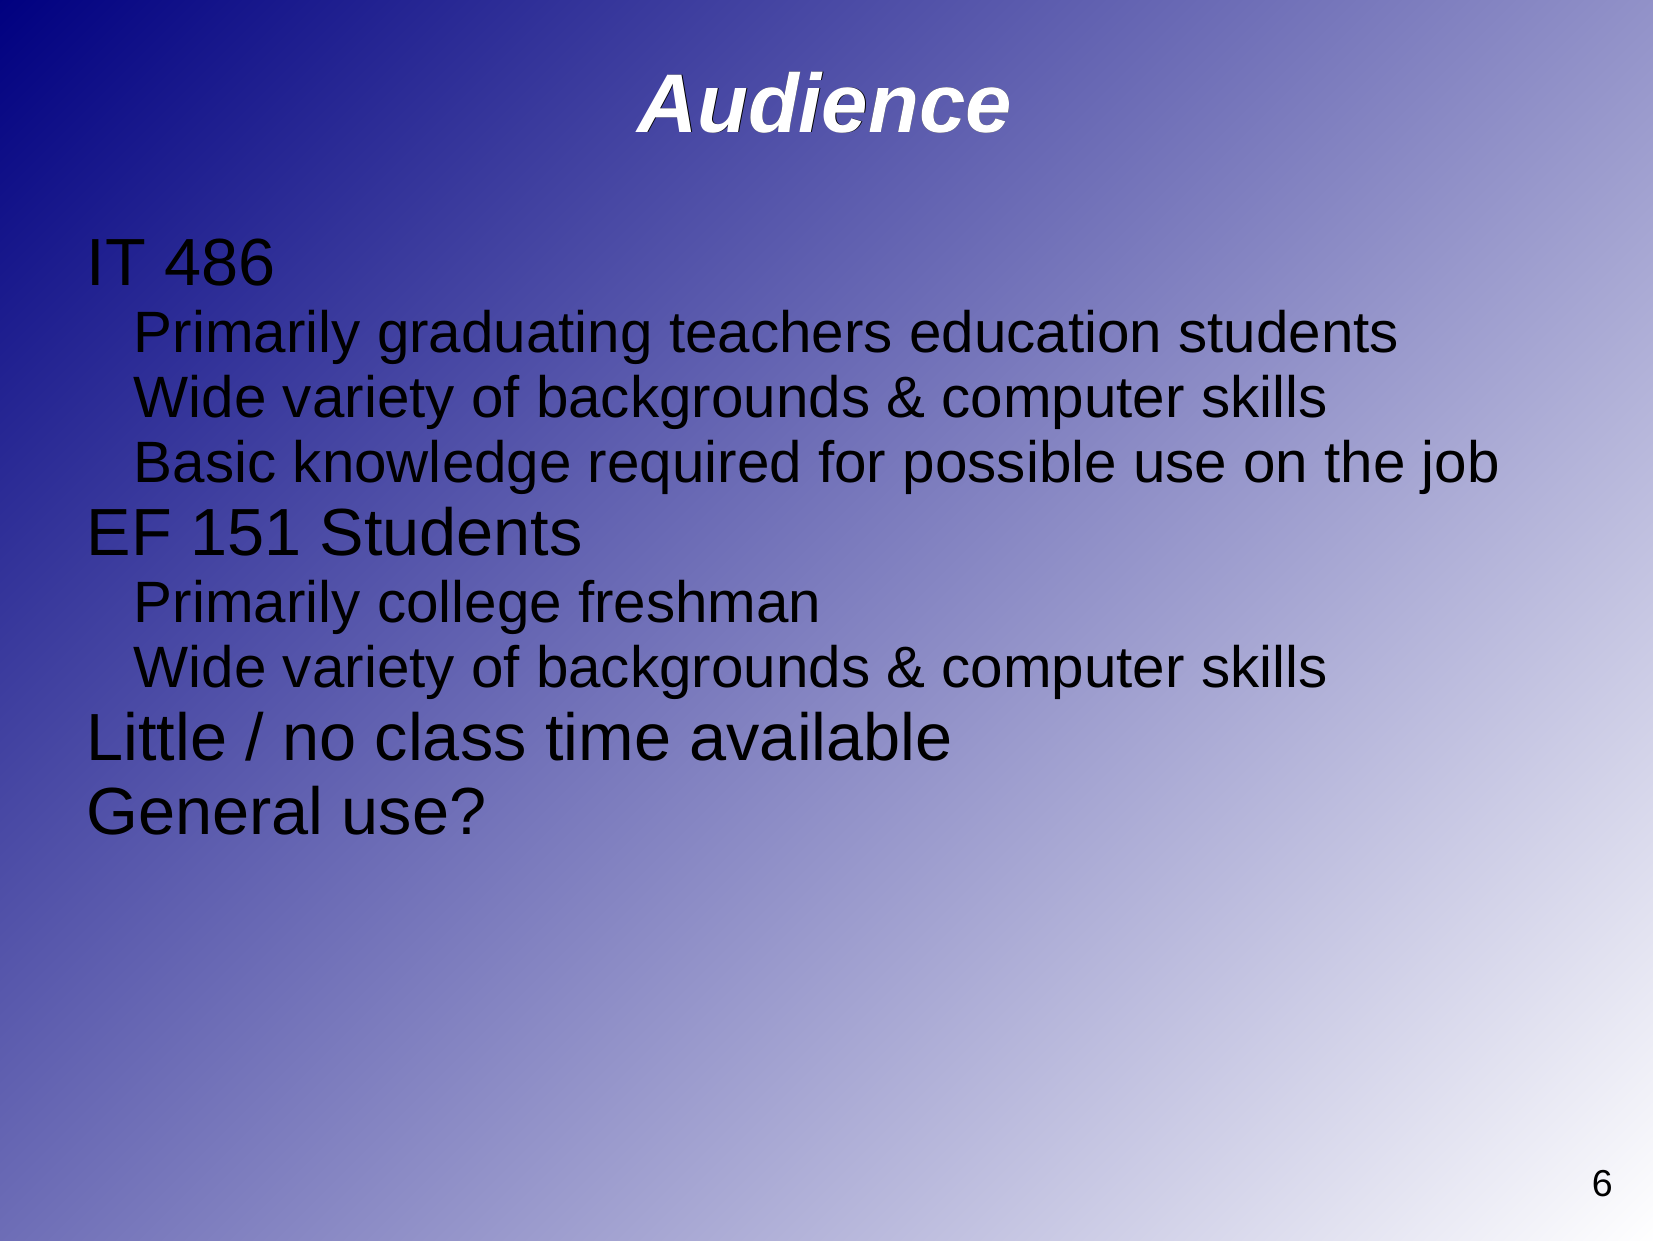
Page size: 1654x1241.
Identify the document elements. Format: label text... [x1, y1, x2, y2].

list IT 486 Primarily graduating teachers education students Wide variety of backgrounds & computer skills Basic knowledge required for possible use on the job EF 151 Students Primarily college freshman Wide variety of backgrounds & computer skills Little / no class time available General use? [74, 225, 1575, 1163]
title Audience [37, 19, 1612, 188]
